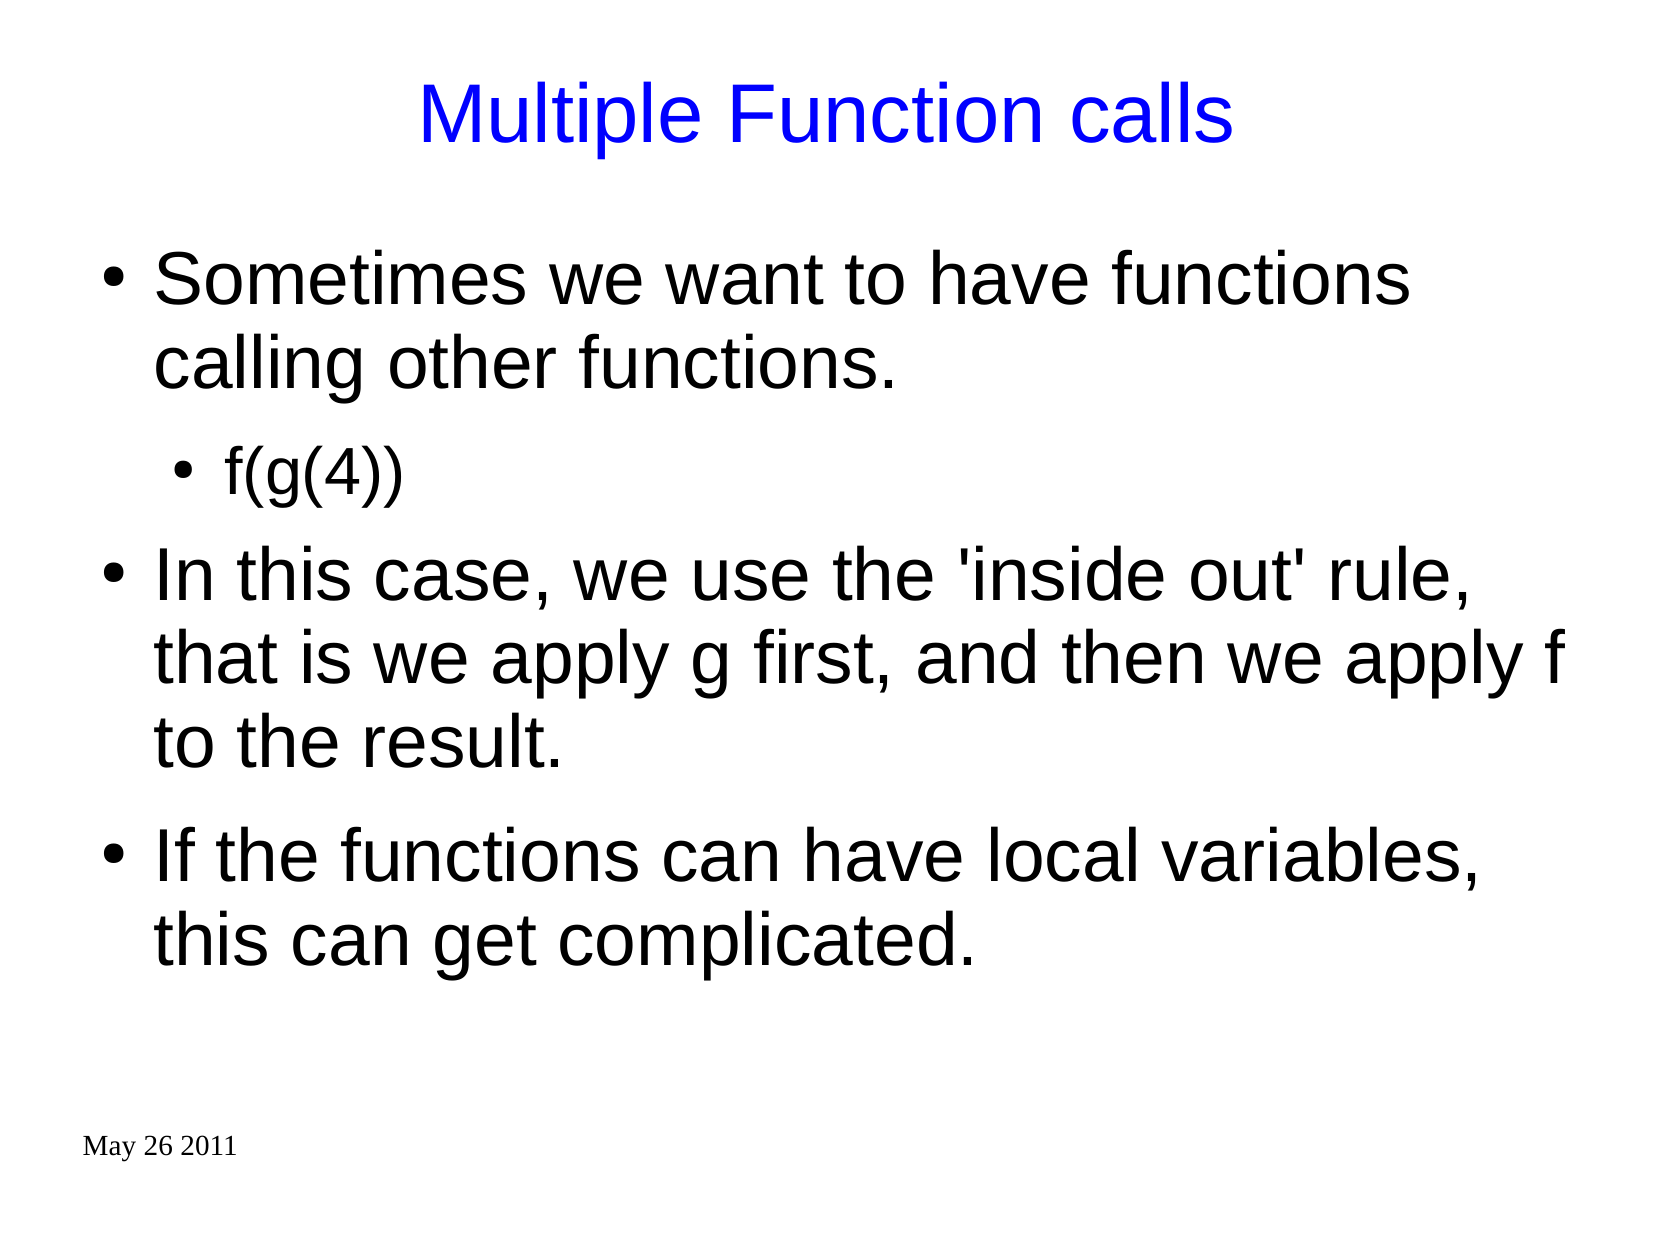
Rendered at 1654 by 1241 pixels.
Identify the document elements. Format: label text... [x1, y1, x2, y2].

title Multiple Function calls [82, 49, 1571, 178]
list Sometimes we want to have functions calling other functions. f(g(4)) In this case, we use the 'inside out' rule, that is we apply g first, and then we apply f to the result. If the functions can have local variables, this can get complicated. [82, 236, 1571, 1109]
